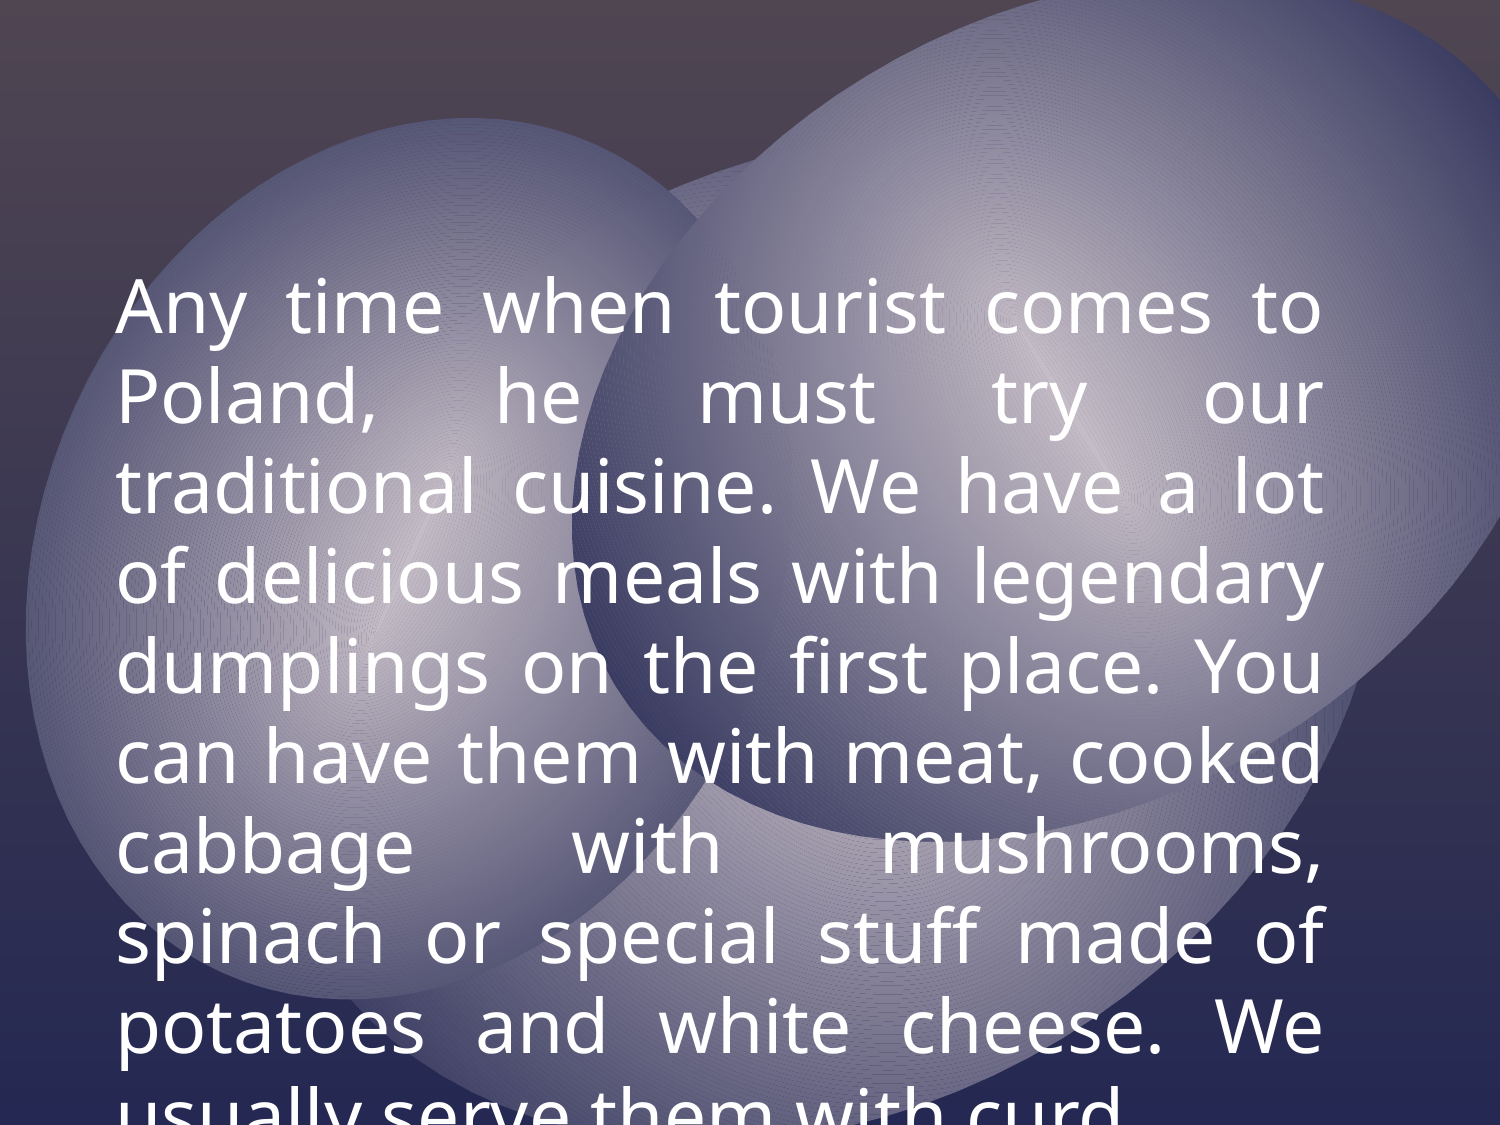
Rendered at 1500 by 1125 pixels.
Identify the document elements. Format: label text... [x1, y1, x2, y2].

text_box Any time when tourist comes to Poland, he must try our traditional cuisine. We have a lot of delicious meals with legendary dumplings on the first place. You can have them with meat, cooked cabbage with mushrooms, spinach or special stuff made of potatoes and white cheese. We usually serve them with curd. [100, 243, 1341, 1125]
